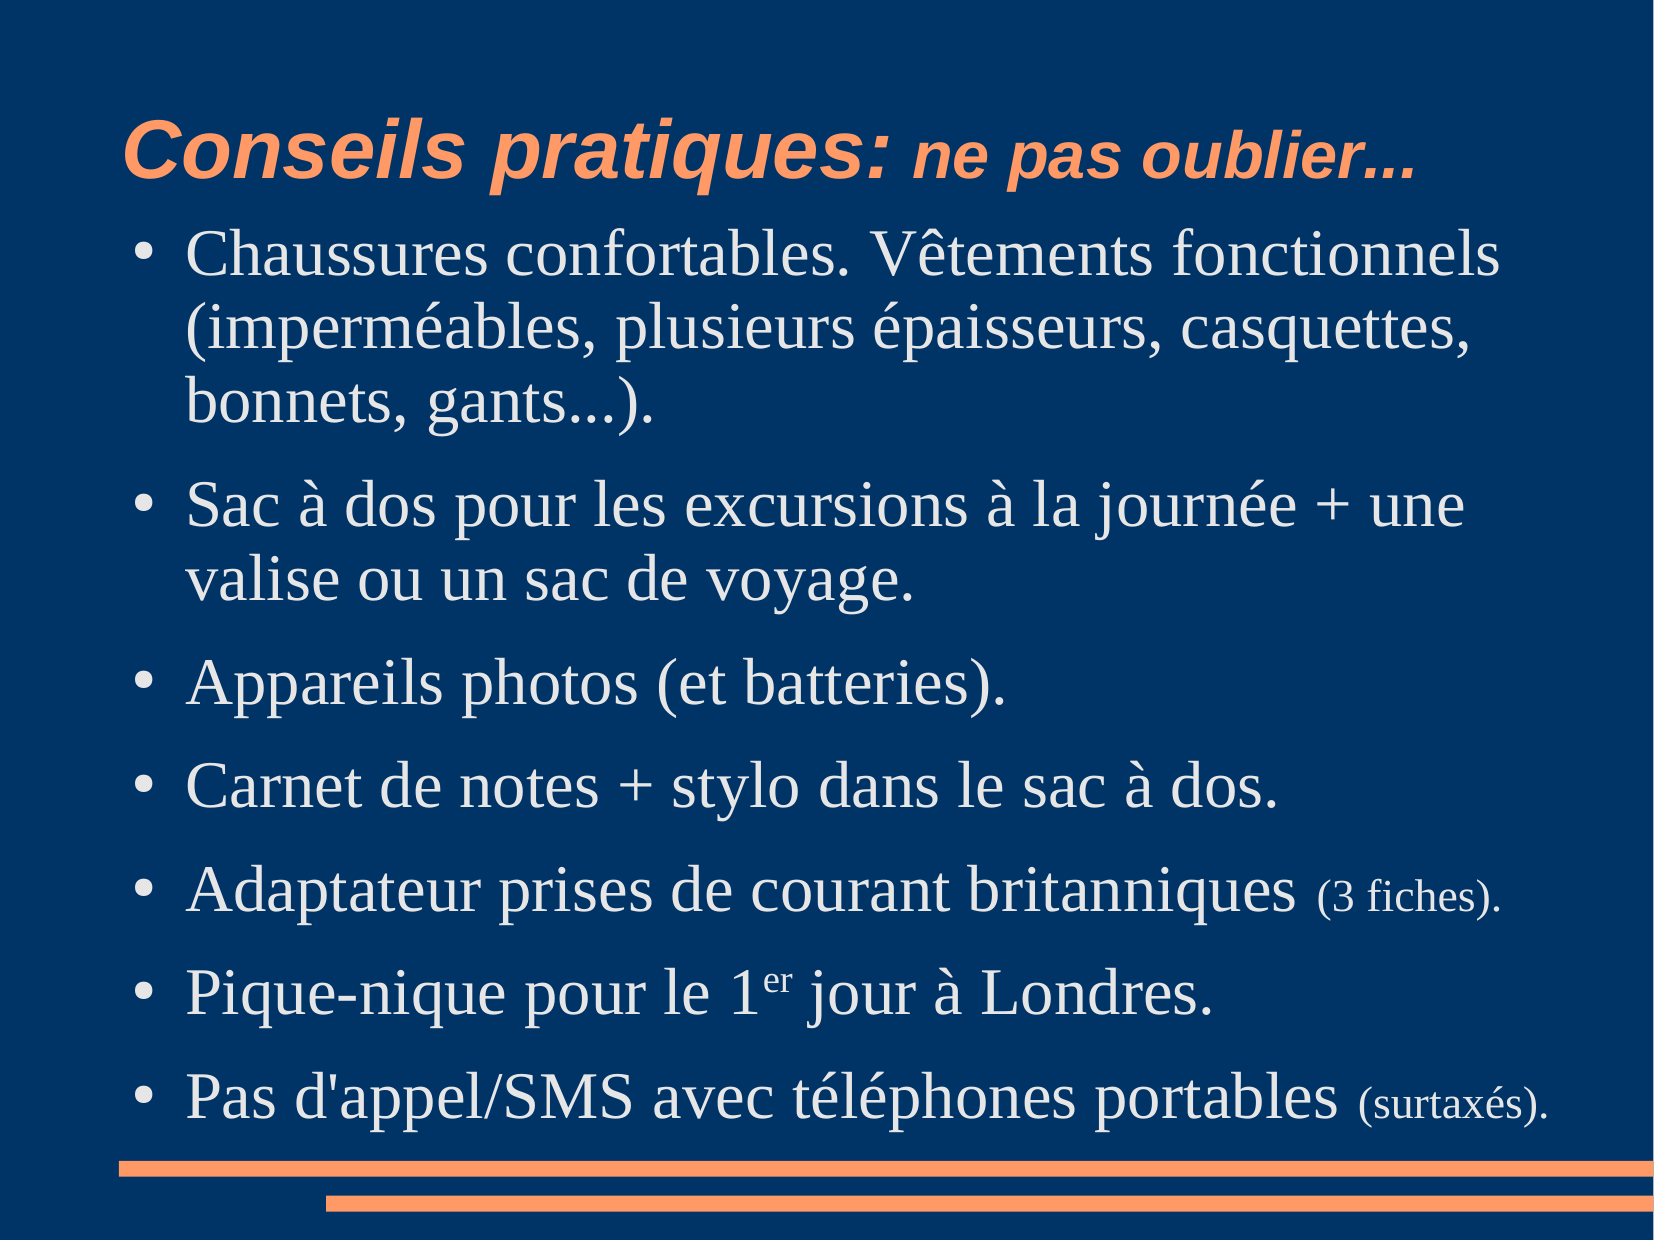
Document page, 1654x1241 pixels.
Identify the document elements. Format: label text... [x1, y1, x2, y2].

title Conseils pratiques: ne pas oublier... [121, 53, 1534, 215]
list Chaussures confortables. Vêtements fonctionnels (imperméables, plusieurs épaisseurs, casquettes, bonnets, gants...). Sac à dos pour les excursions à la journée + une valise ou un sac de voyage. Appareils photos (et batteries). Carnet de notes + stylo dans le sac à dos. Adaptateur prises de courant britanniques (3 fiches). Pique-nique pour le 1er jour à Londres. Pas d'appel/SMS avec téléphones portables (surtaxés). [114, 215, 1554, 1240]
